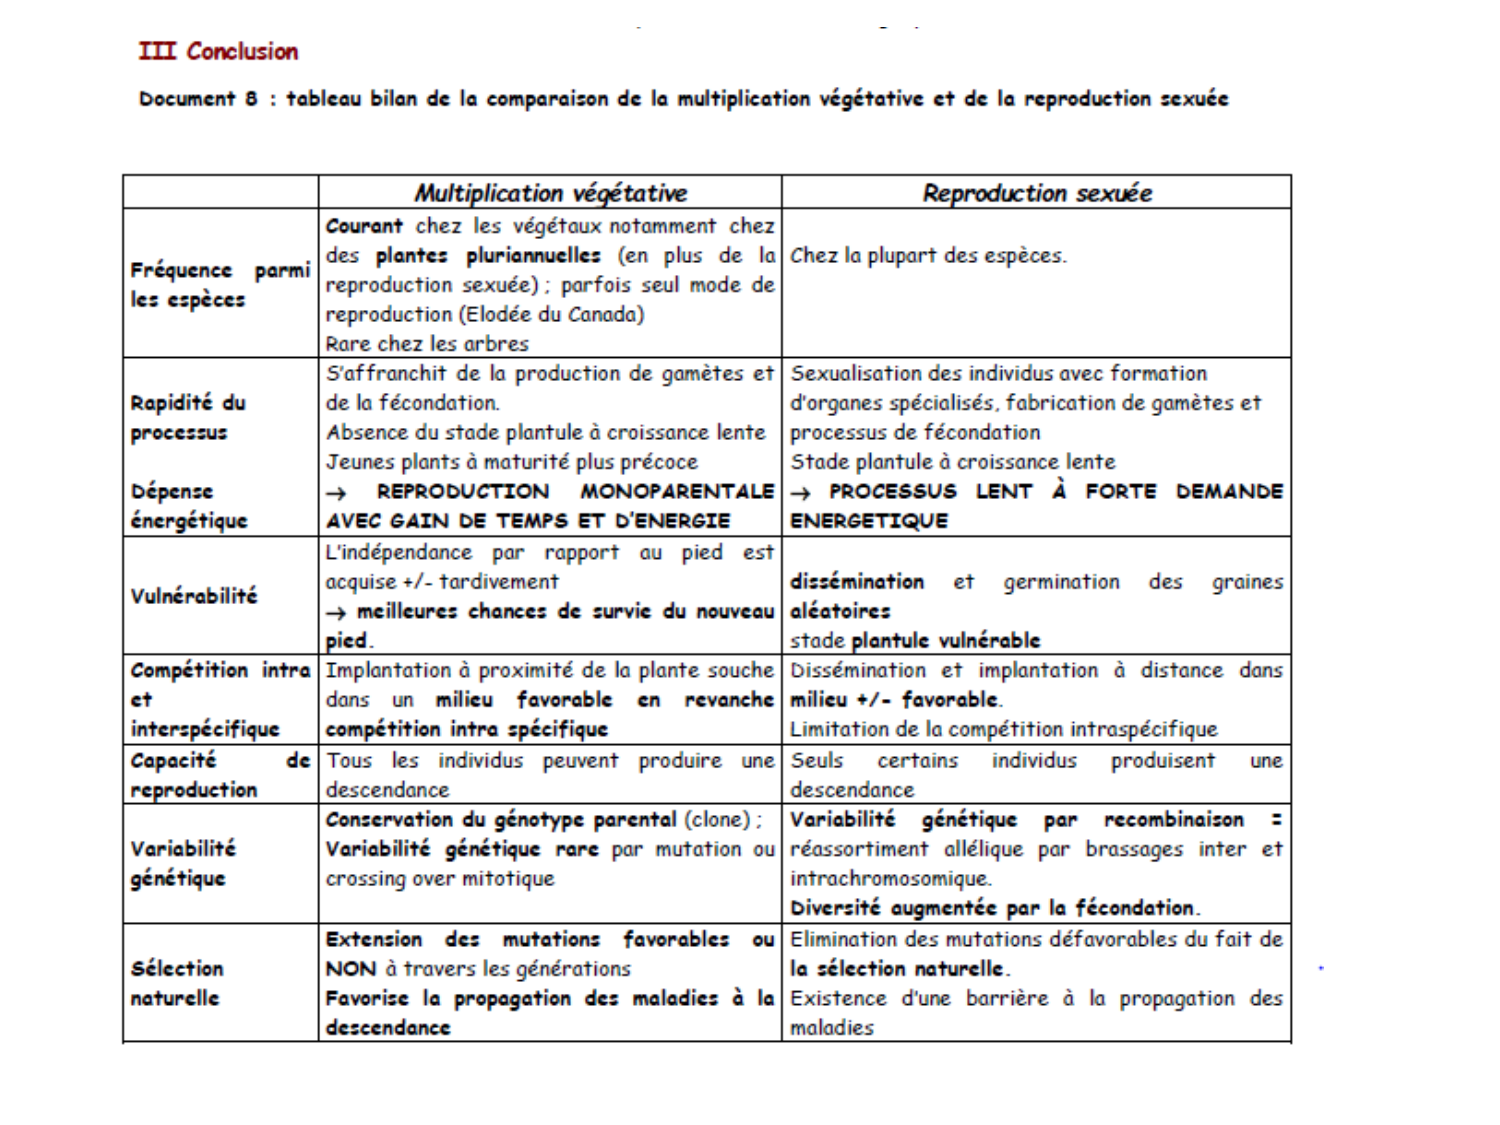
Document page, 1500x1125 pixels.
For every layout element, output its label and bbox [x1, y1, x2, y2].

picture [82, 27, 1324, 1063]
